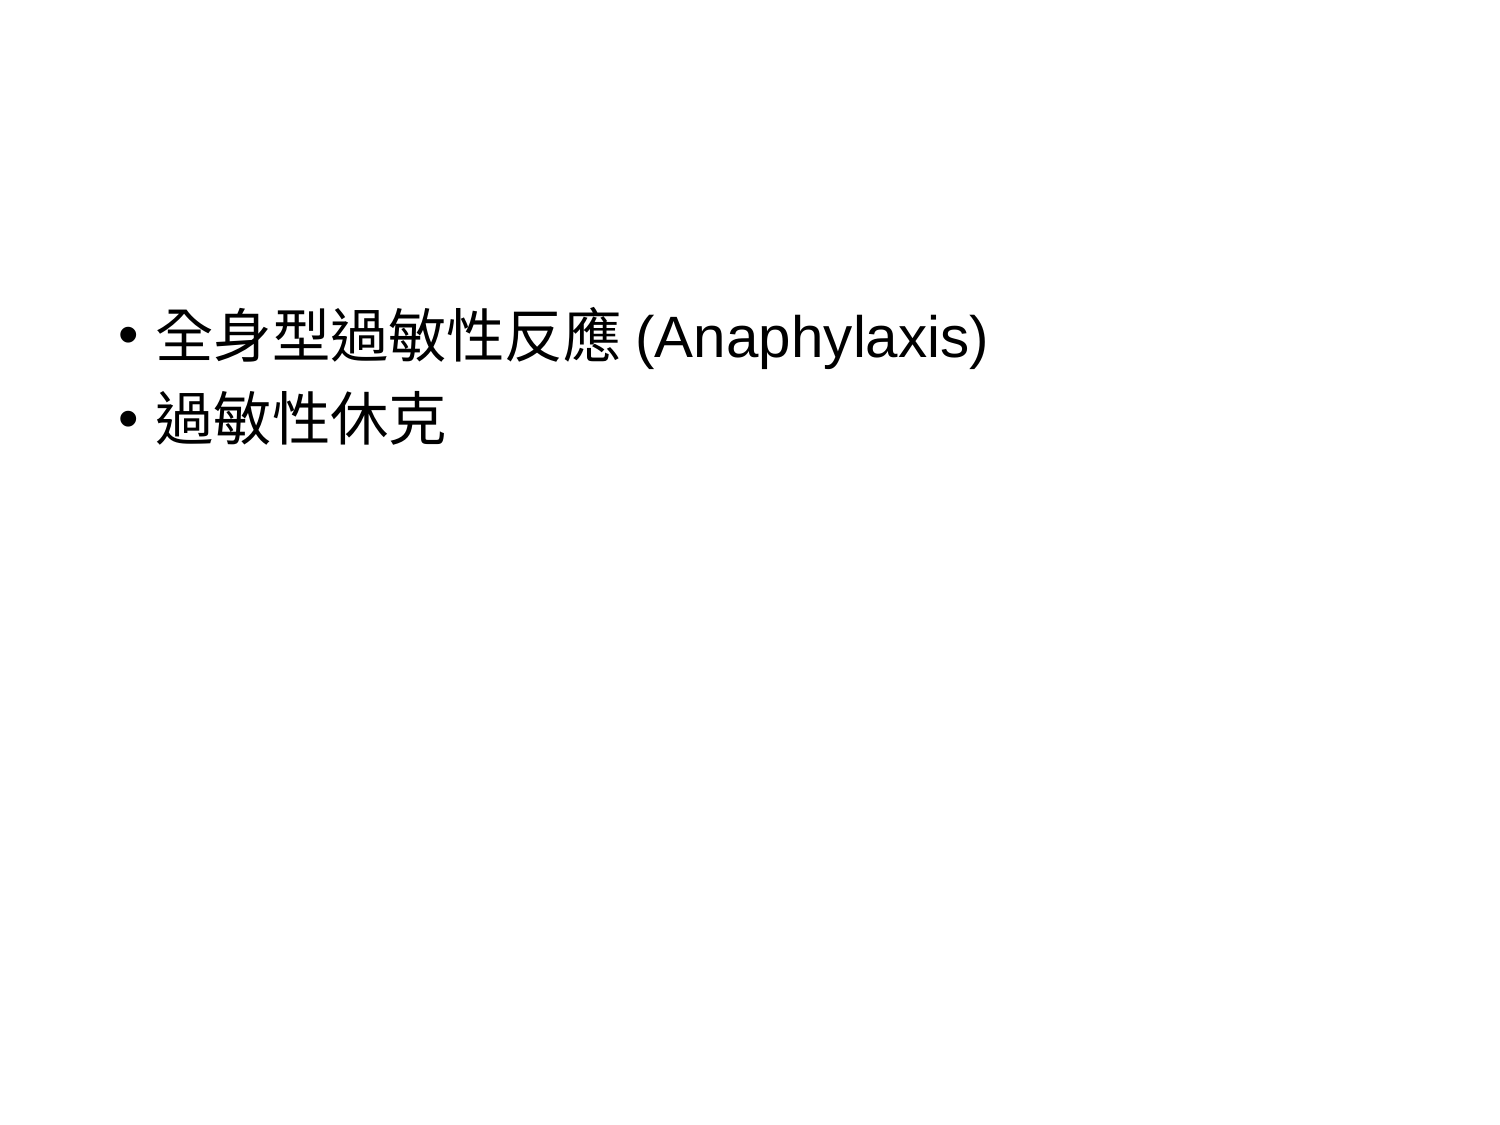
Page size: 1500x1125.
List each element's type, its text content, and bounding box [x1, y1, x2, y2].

list 全身型過敏性反應(Anaphylaxis) 過敏性休克 [103, 299, 1397, 1014]
